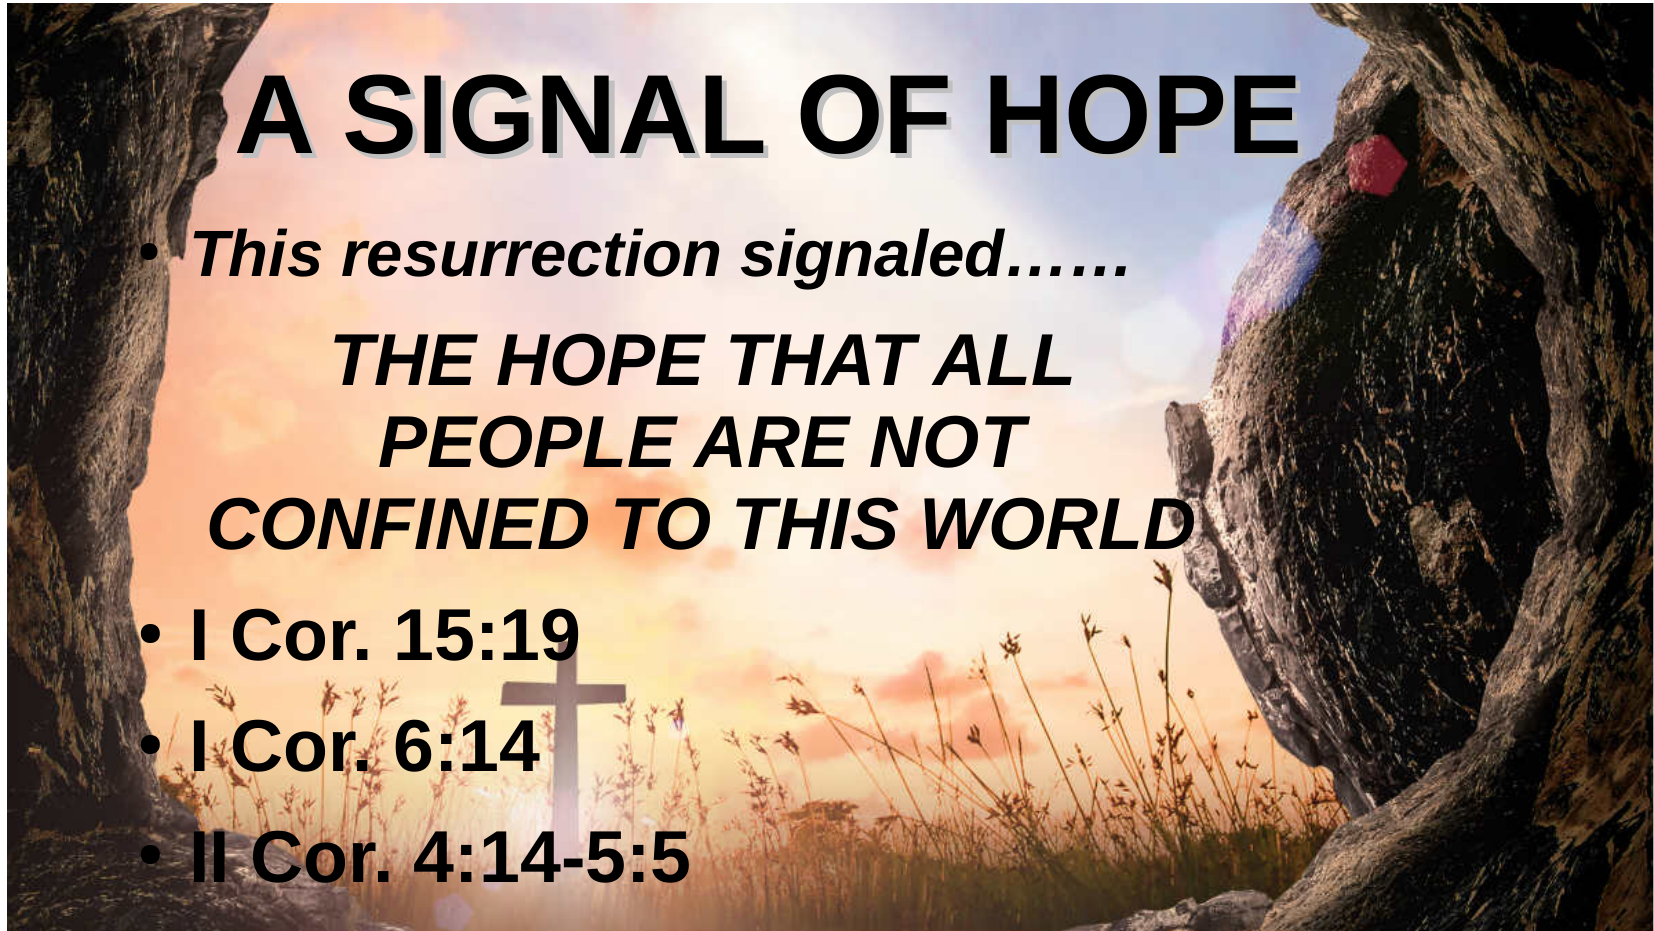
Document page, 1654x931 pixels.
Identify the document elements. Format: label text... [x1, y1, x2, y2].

list This resurrection signaled…… THE HOPE THAT ALL PEOPLE ARE NOT CONFINED TO THIS WORLD I Cor. 15:19 I Cor. 6:14 II Cor. 4:14-5:5 [120, 217, 1216, 901]
title A SIGNAL OF HOPE [82, 37, 1456, 193]
picture [7, 3, 1654, 931]
